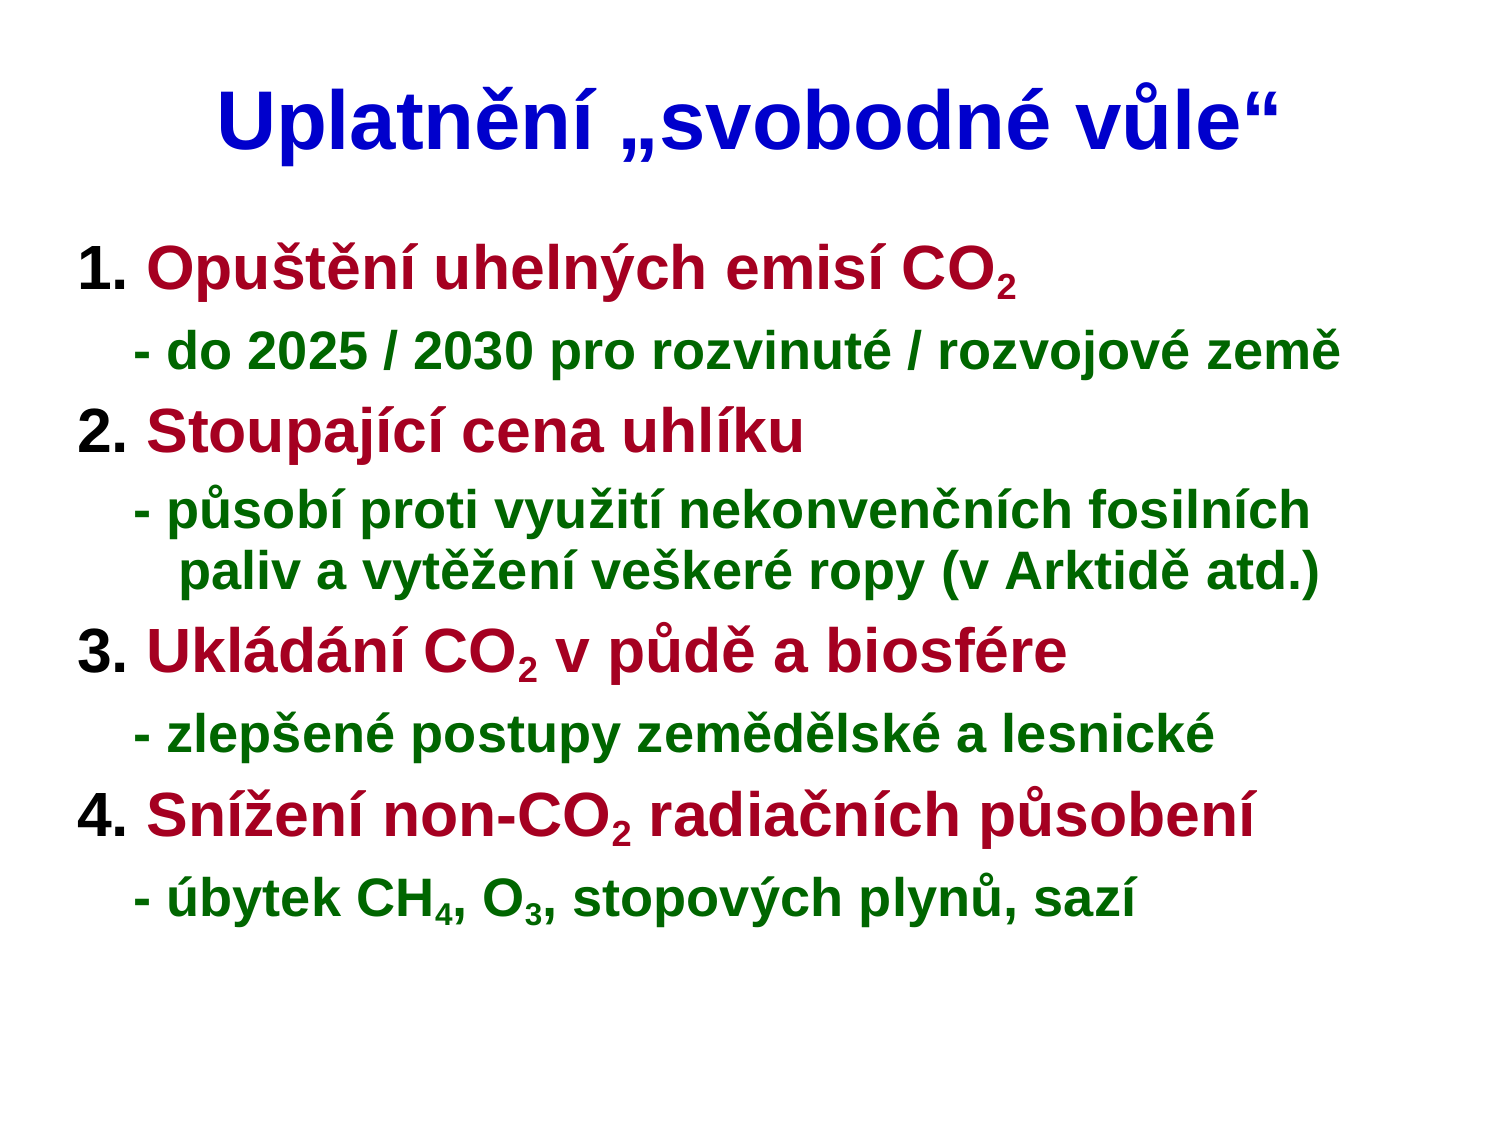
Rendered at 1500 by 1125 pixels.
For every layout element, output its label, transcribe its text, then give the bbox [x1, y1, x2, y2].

title Uplatnění „svobodné vůle“ [75, 45, 1426, 197]
list 1. Opuštění uhelných emisí CO2 - do 2025 / 2030 pro rozvinuté / rozvojové země 2. Stoupající cena uhlíku - působí proti využití nekonvenčních fosilních paliv a vytěžení veškeré ropy (v Arktidě atd.) 3. Ukládání CO2 v půdě a biosfére - zlepšené postupy zemědělské a lesnické 4. Snížení non-CO2 radiačních působení - úbytek CH4, O3, stopových plynů, sazí [62, 224, 1415, 1014]
